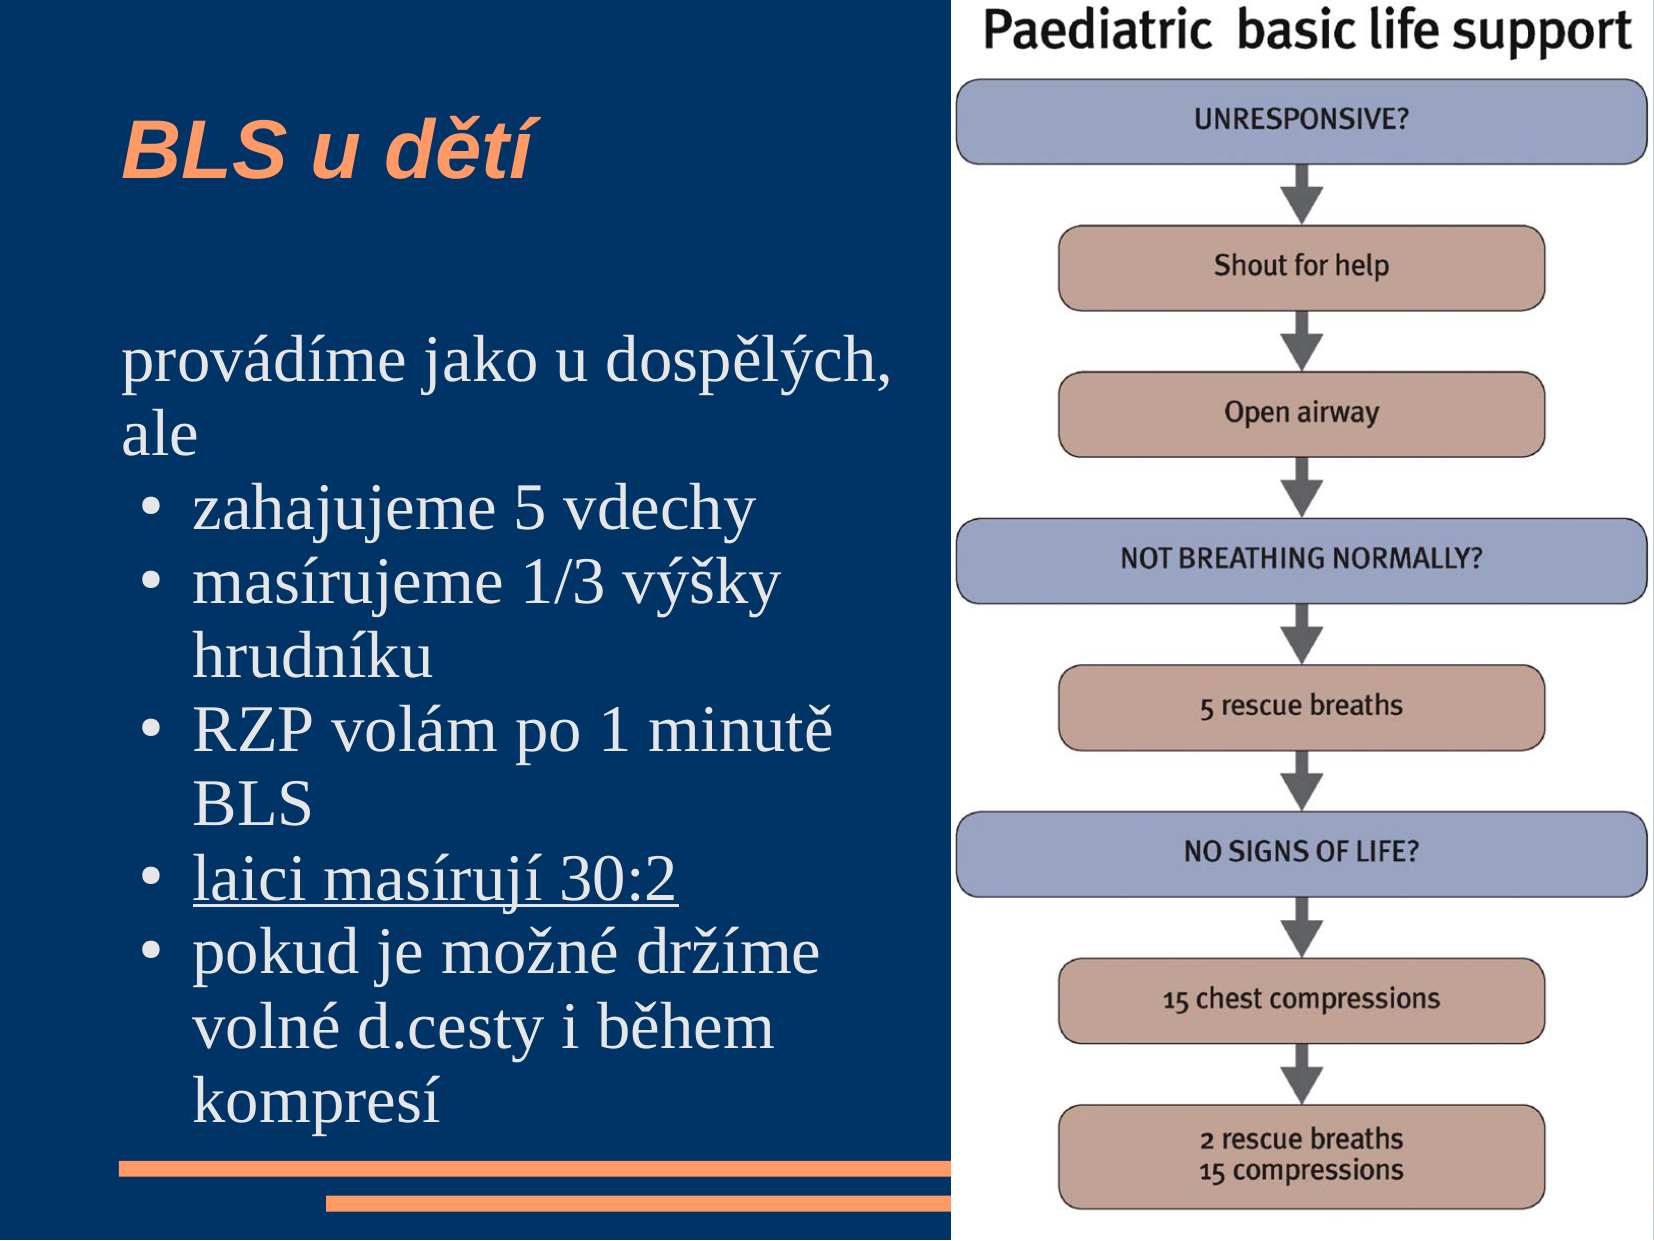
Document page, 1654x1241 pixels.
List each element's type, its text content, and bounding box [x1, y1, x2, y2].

picture [951, 0, 1654, 1241]
list provádíme jako u dospělých, ale zahajujeme 5 vdechy masírujeme 1/3 výšky hrudníku RZP volám po 1 minutě BLS laici masírují 30:2 pokud je možné držíme volné d.cesty i během kompresí [121, 322, 935, 1134]
title BLS u dětí [121, 46, 951, 254]
